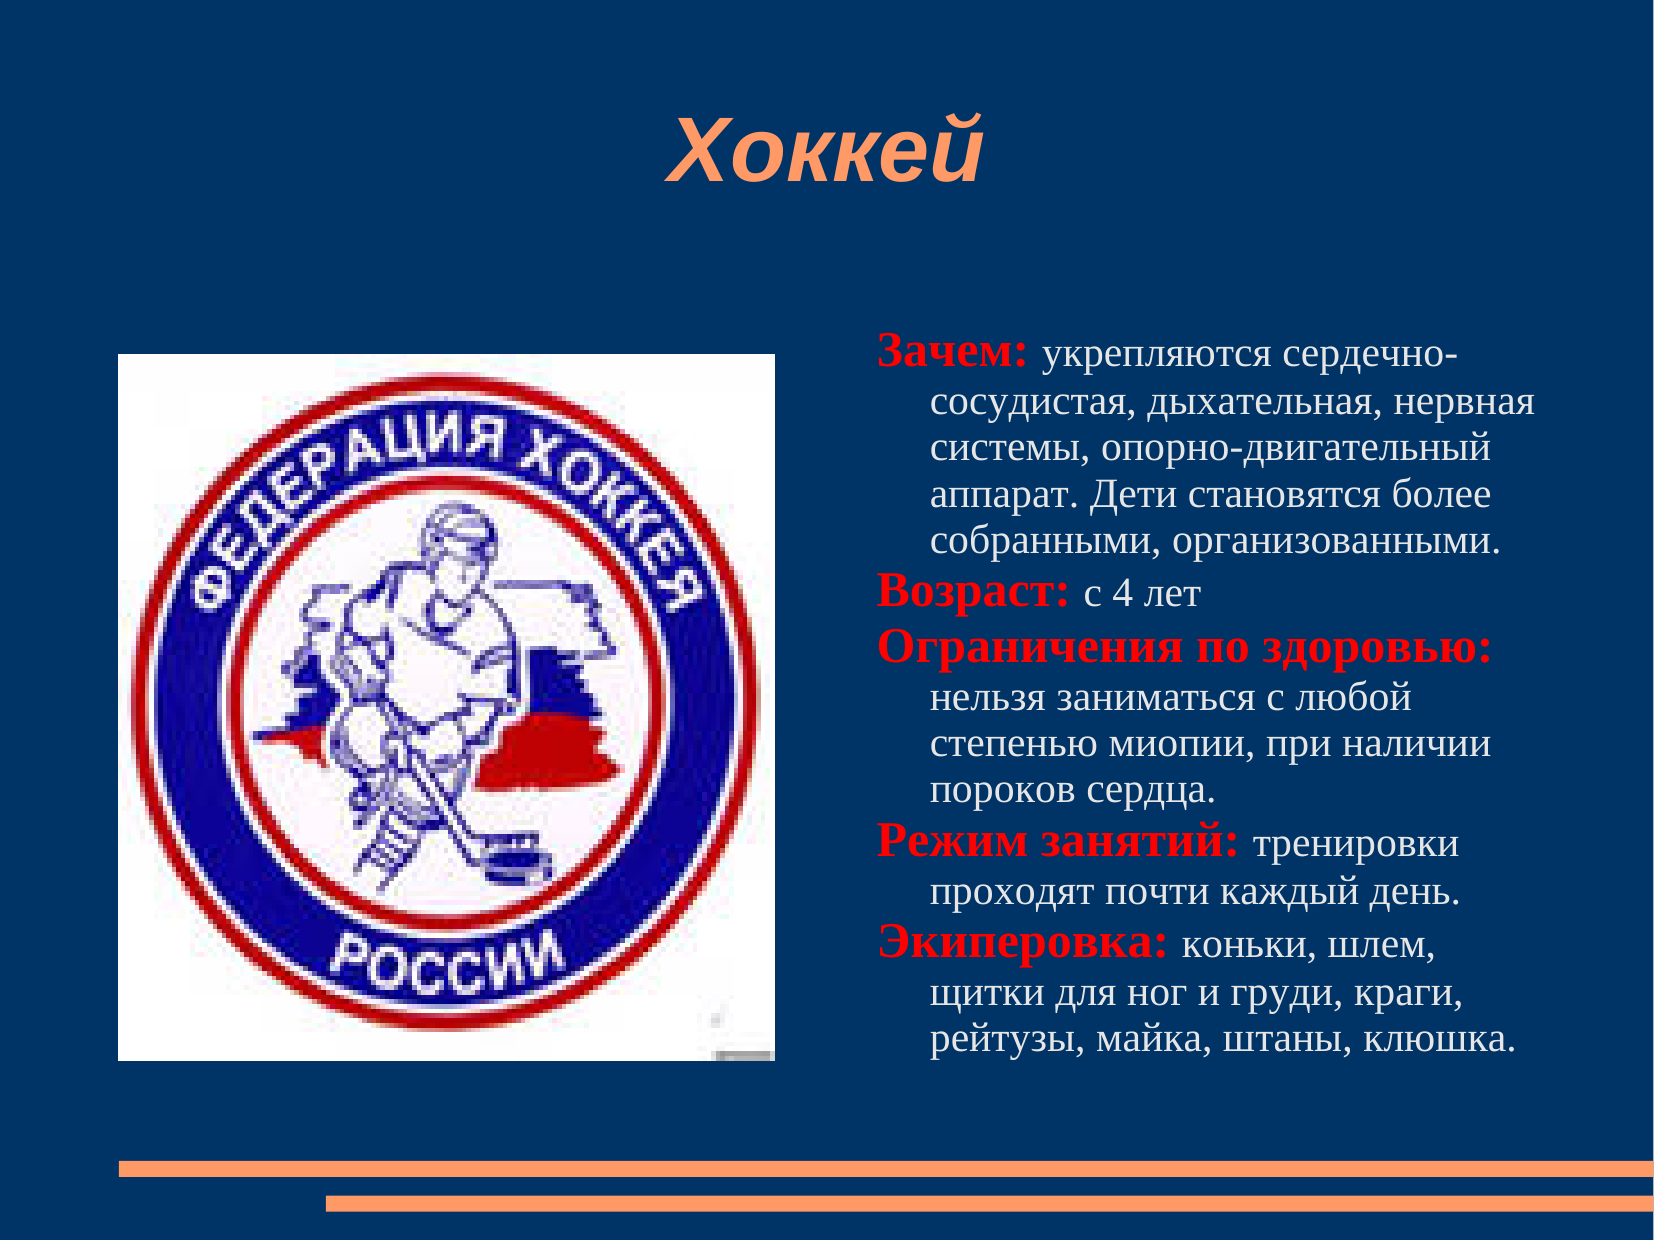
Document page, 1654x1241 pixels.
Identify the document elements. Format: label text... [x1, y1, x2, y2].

list Зачем: укрепляются сердечно-сосудистая, дыхательная, нервная системы, опорно-двигательный аппарат. Дети становятся более собранными, организованными. Возраст: с 4 лет Ограничения по здоровью: нельзя заниматься с любой степенью миопии, при наличии пороков сердца. Режим занятий: тренировки проходят почти каждый день. Экиперовка: коньки, шлем, щитки для ног и груди, краги, рейтузы, майка, штаны, клюшка. [858, 322, 1562, 1118]
picture [118, 324, 821, 1135]
title Хоккей [121, 53, 1534, 247]
